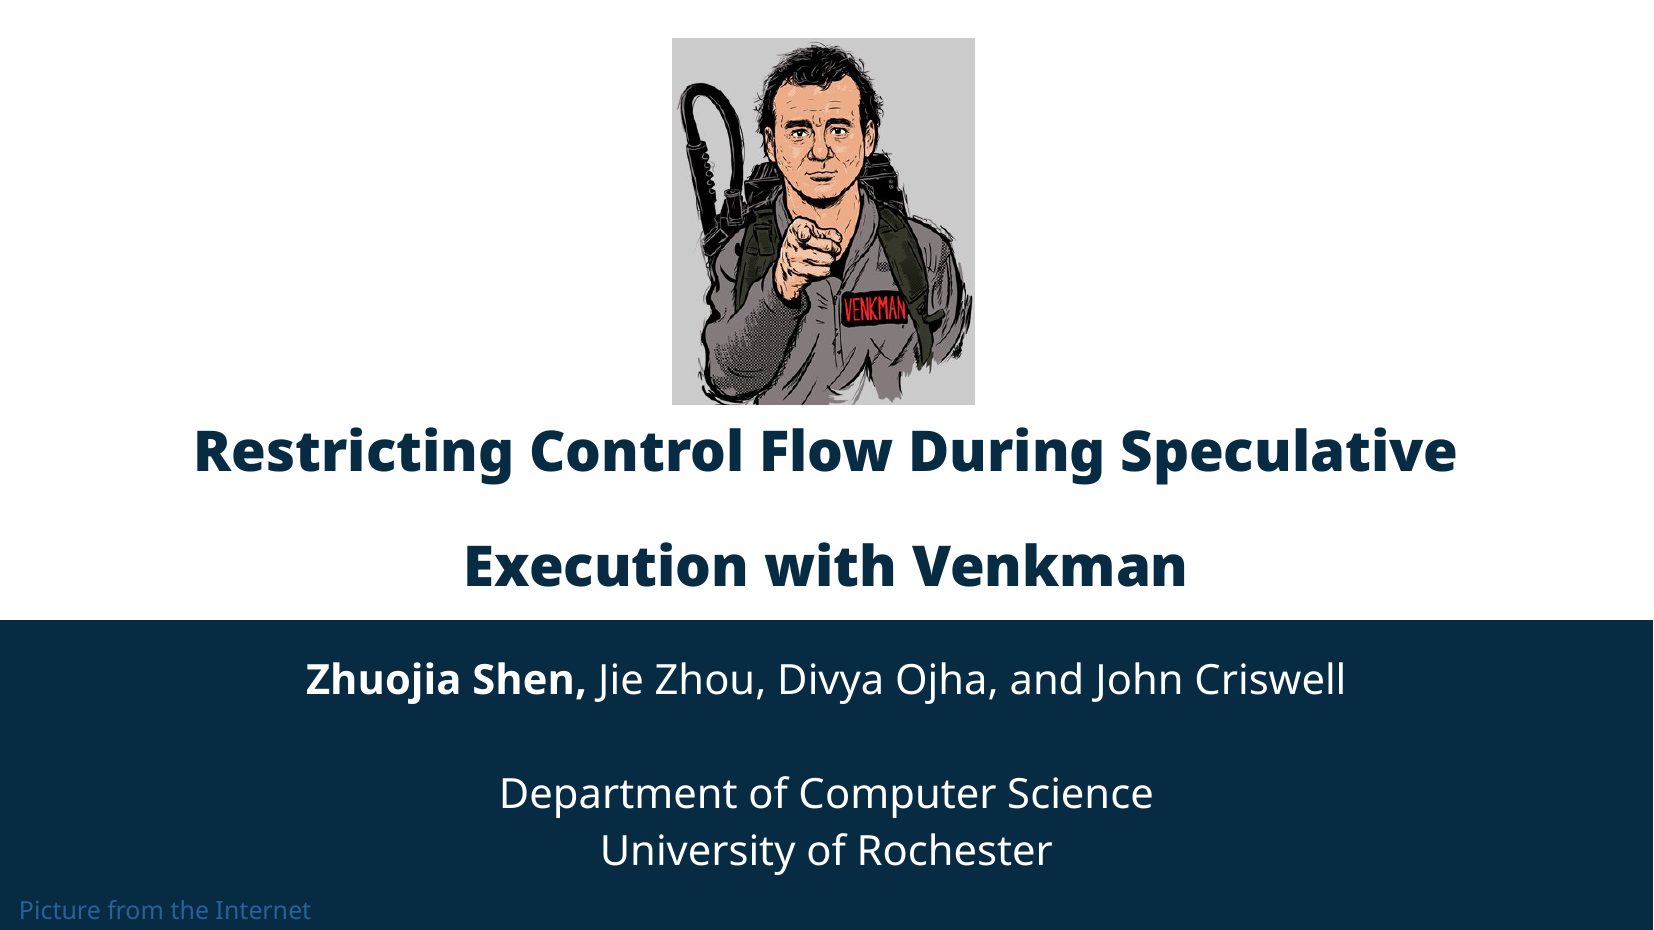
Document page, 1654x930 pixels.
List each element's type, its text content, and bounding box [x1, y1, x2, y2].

subtitle Zhuojia Shen, Jie Zhou, Divya Ojha, and John Criswell Department of Computer Science University of Rochester [58, 642, 1594, 886]
text_box Picture from the Internet [4, 885, 342, 930]
title Restricting Control Flow During Speculative Execution with Venkman [58, 390, 1594, 587]
picture [672, 38, 976, 406]
